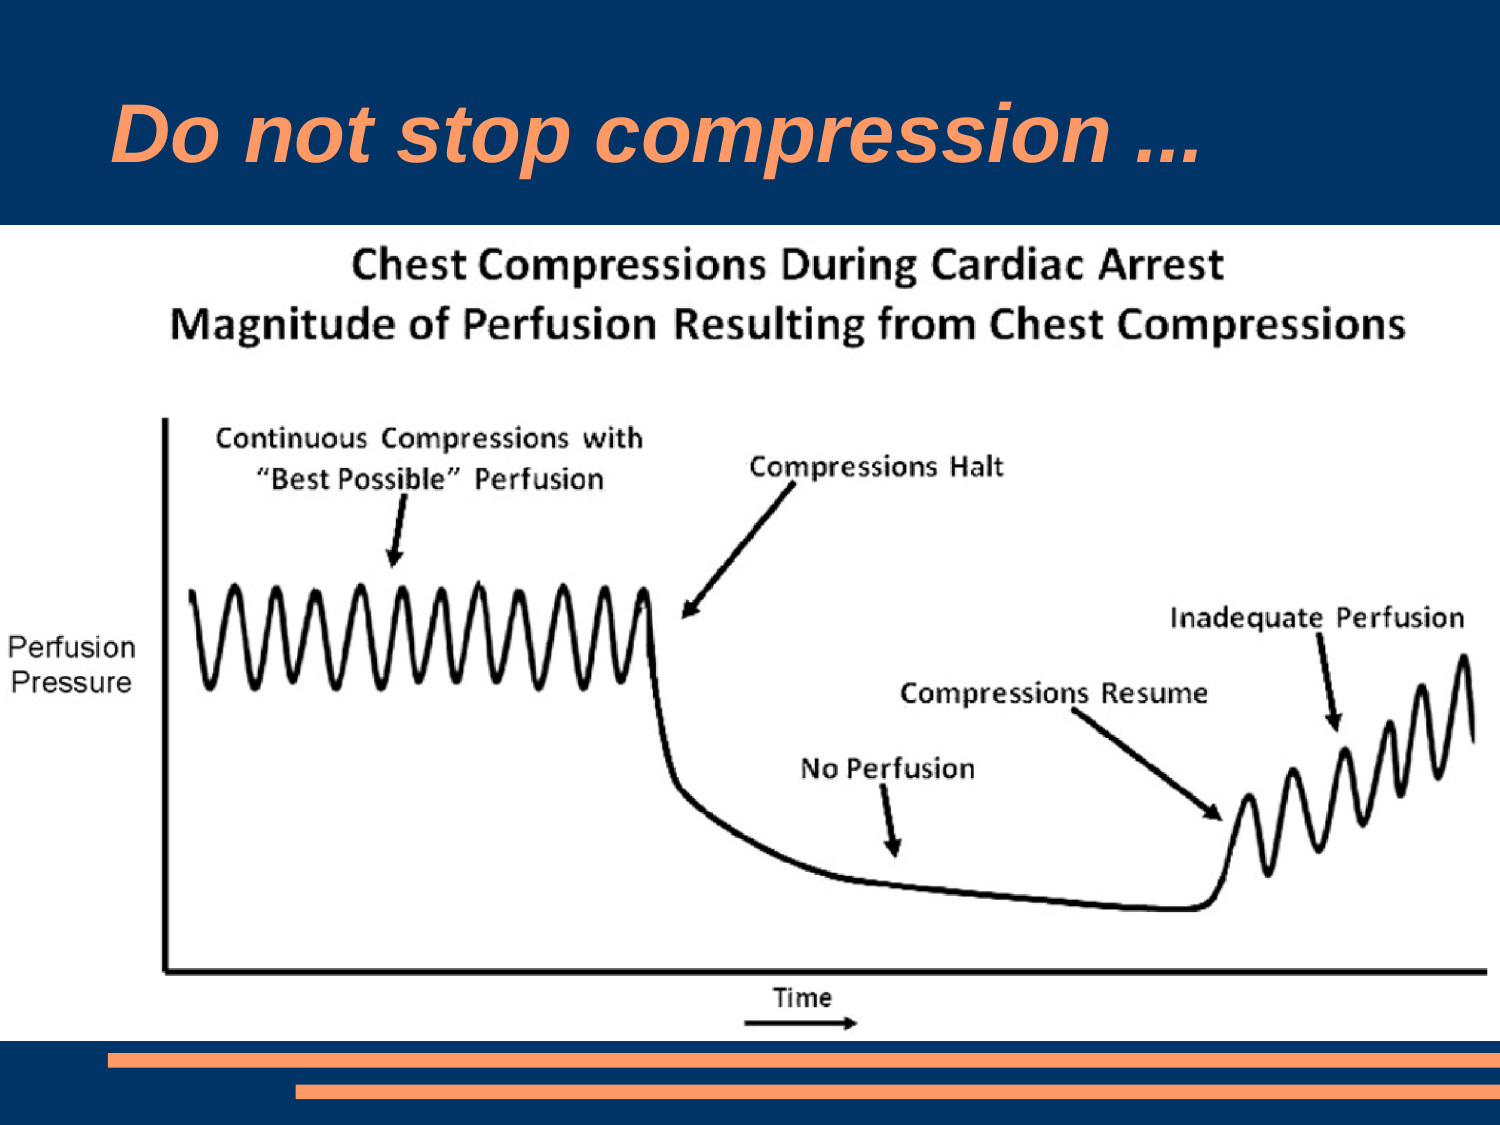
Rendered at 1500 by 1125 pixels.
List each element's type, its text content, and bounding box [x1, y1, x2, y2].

title Do not stop compression ... [110, 41, 1389, 225]
picture [0, 225, 1500, 1042]
